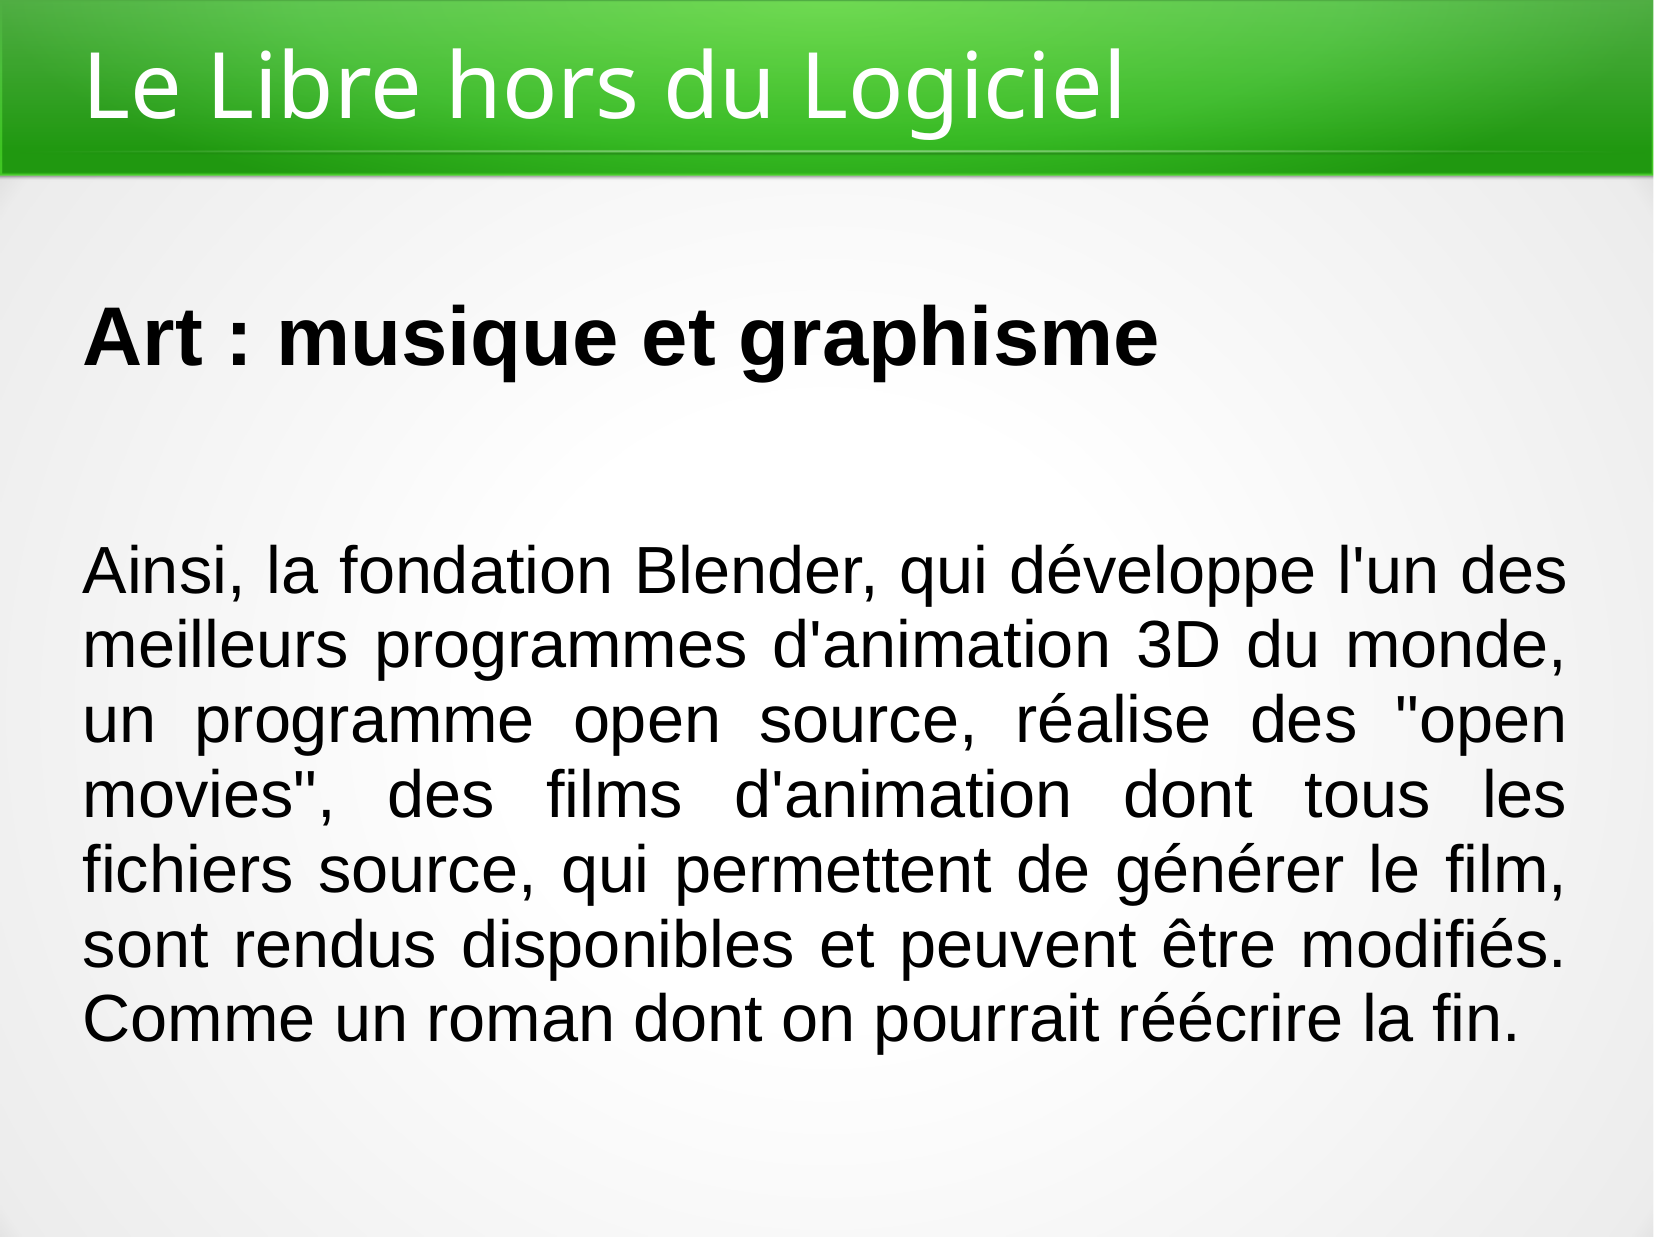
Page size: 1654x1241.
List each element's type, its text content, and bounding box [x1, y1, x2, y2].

title Le Libre hors du Logiciel [82, 11, 1571, 154]
subtitle Art : musique et graphisme Ainsi, la fondation Blender, qui développe l'un des meilleurs programmes d'animation 3D du monde, un programme open source, réalise des "open movies", des films d'animation dont tous les fichiers source, qui permettent de générer le film, sont rendus disponibles et peuvent être modifiés. Comme un roman dont on pourrait réécrire la fin. [82, 290, 1571, 1131]
picture [0, 0, 1654, 1237]
